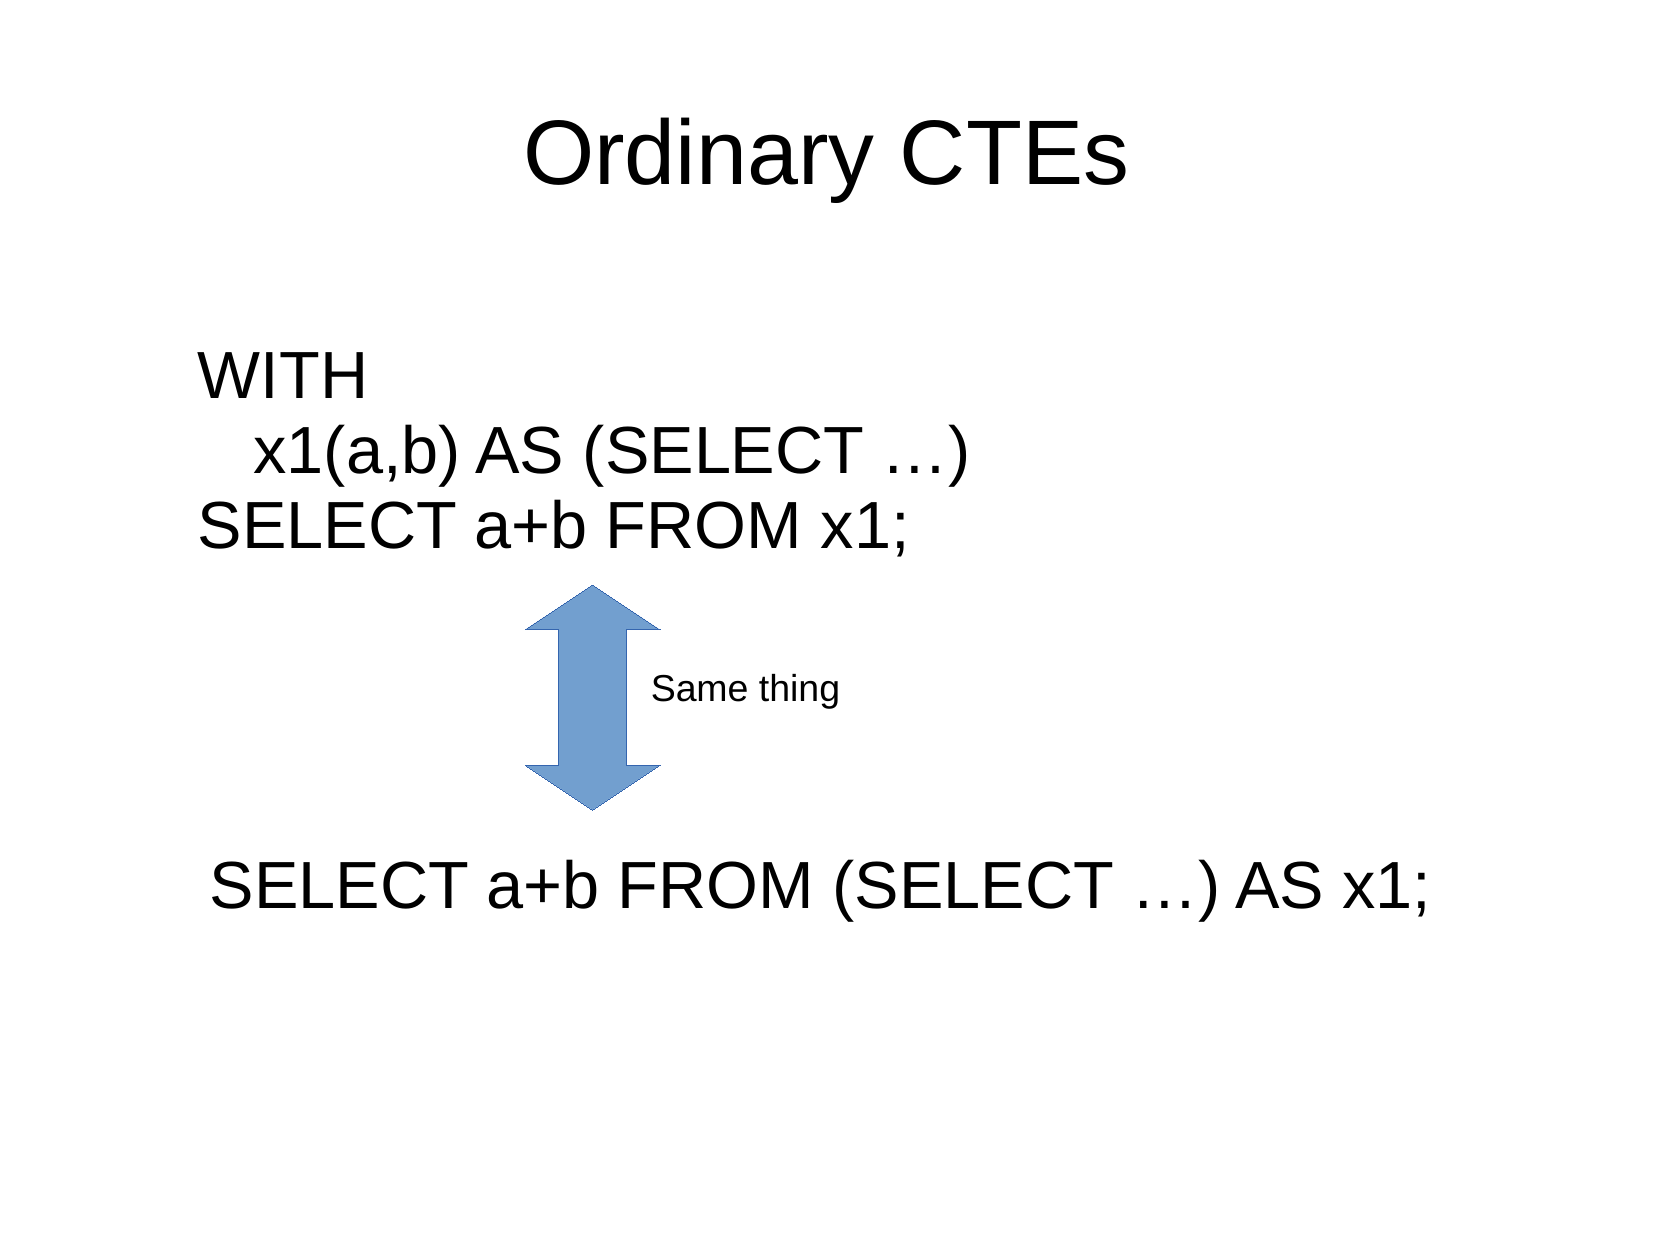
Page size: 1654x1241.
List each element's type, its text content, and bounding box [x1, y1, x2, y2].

title Ordinary CTEs [82, 49, 1571, 257]
text_box [525, 585, 661, 811]
text_box Same thing [636, 660, 856, 717]
text_box SELECT a+b FROM (SELECT …) AS x1; [195, 840, 1449, 931]
text_box WITH x1(a,b) AS (SELECT …) SELECT a+b FROM x1; [183, 331, 988, 571]
